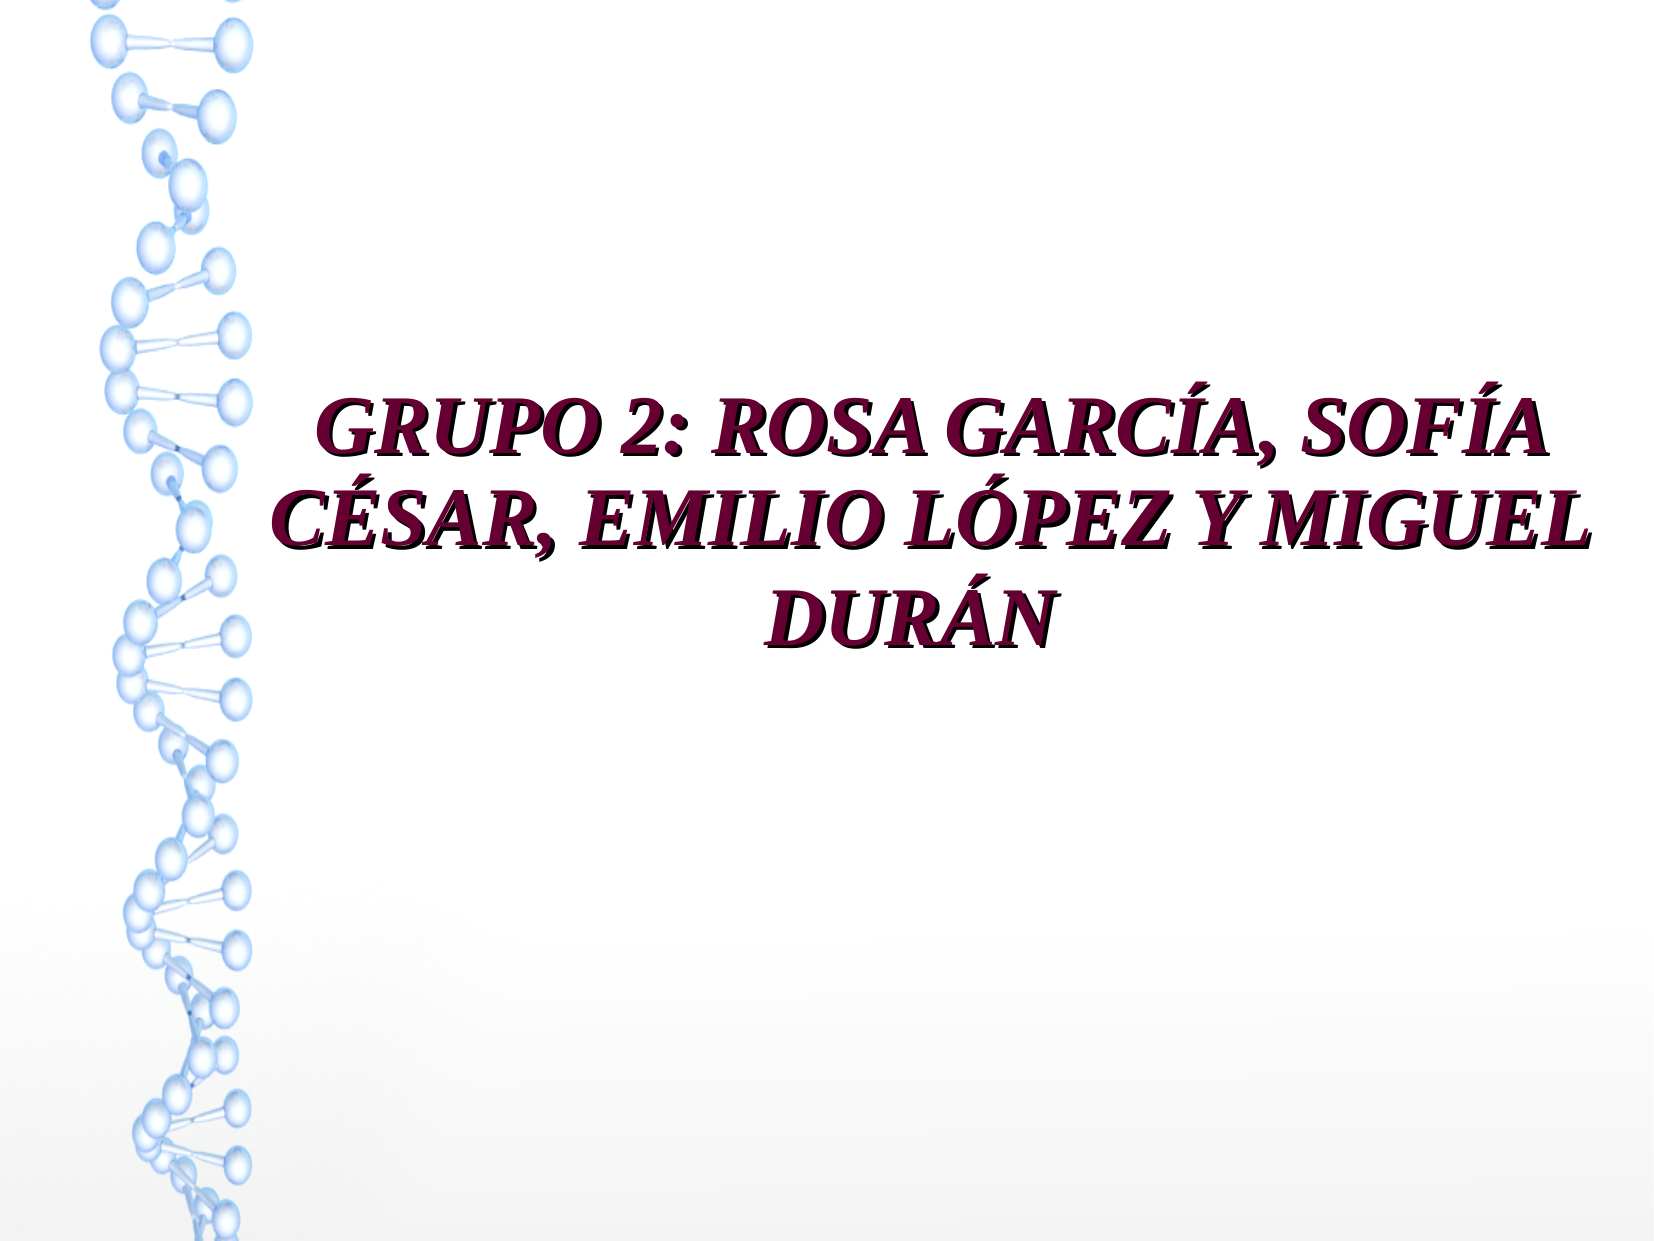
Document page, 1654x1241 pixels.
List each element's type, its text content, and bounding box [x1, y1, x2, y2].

picture [0, 0, 1654, 1241]
subtitle GRUPO 2: ROSA GARCÍA, SOFÍA CÉSAR, EMILIO LÓPEZ Y MIGUEL DURÁN [265, 47, 1595, 997]
